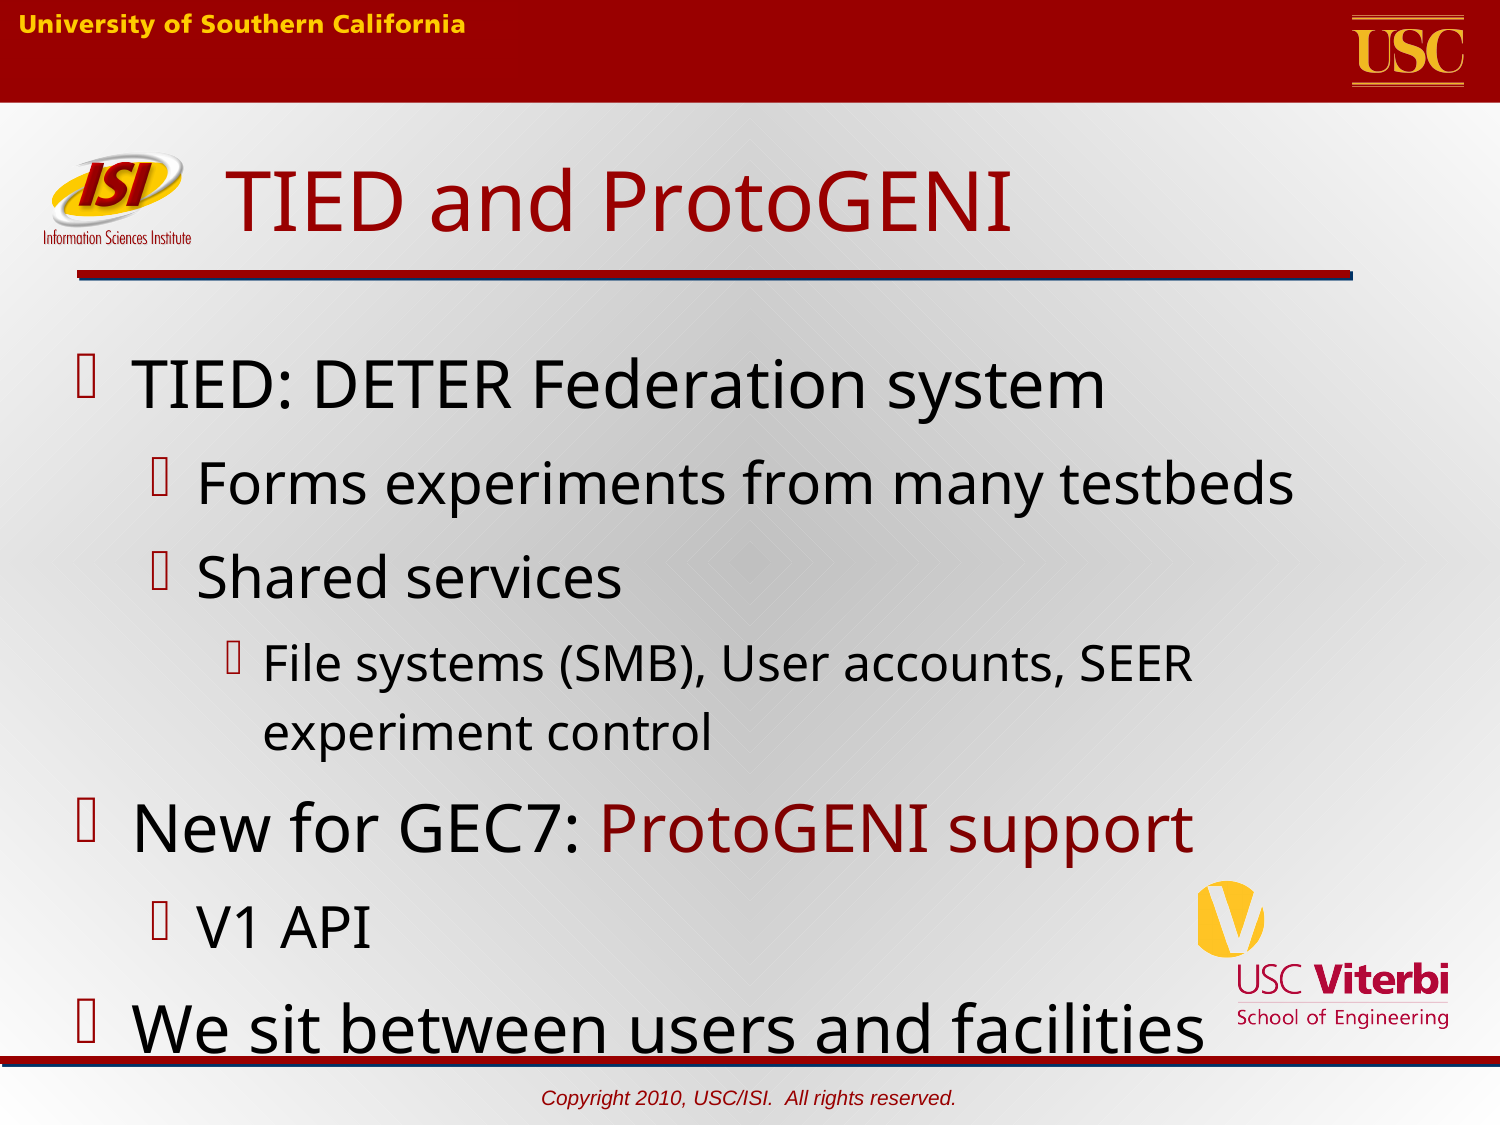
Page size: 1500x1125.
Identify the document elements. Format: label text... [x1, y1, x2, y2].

picture [0, 1, 518, 78]
list TIED: DETER Federation system Forms experiments from many testbeds Shared services File systems (SMB), User accounts, SEER experiment control New for GEC7: ProtoGENI support V1 API We sit between users and facilities [75, 337, 1425, 1081]
picture [1425, 880, 1448, 1029]
title TIED and ProtoGENI [225, 136, 1463, 263]
picture [37, 149, 197, 250]
picture [1352, 15, 1464, 87]
